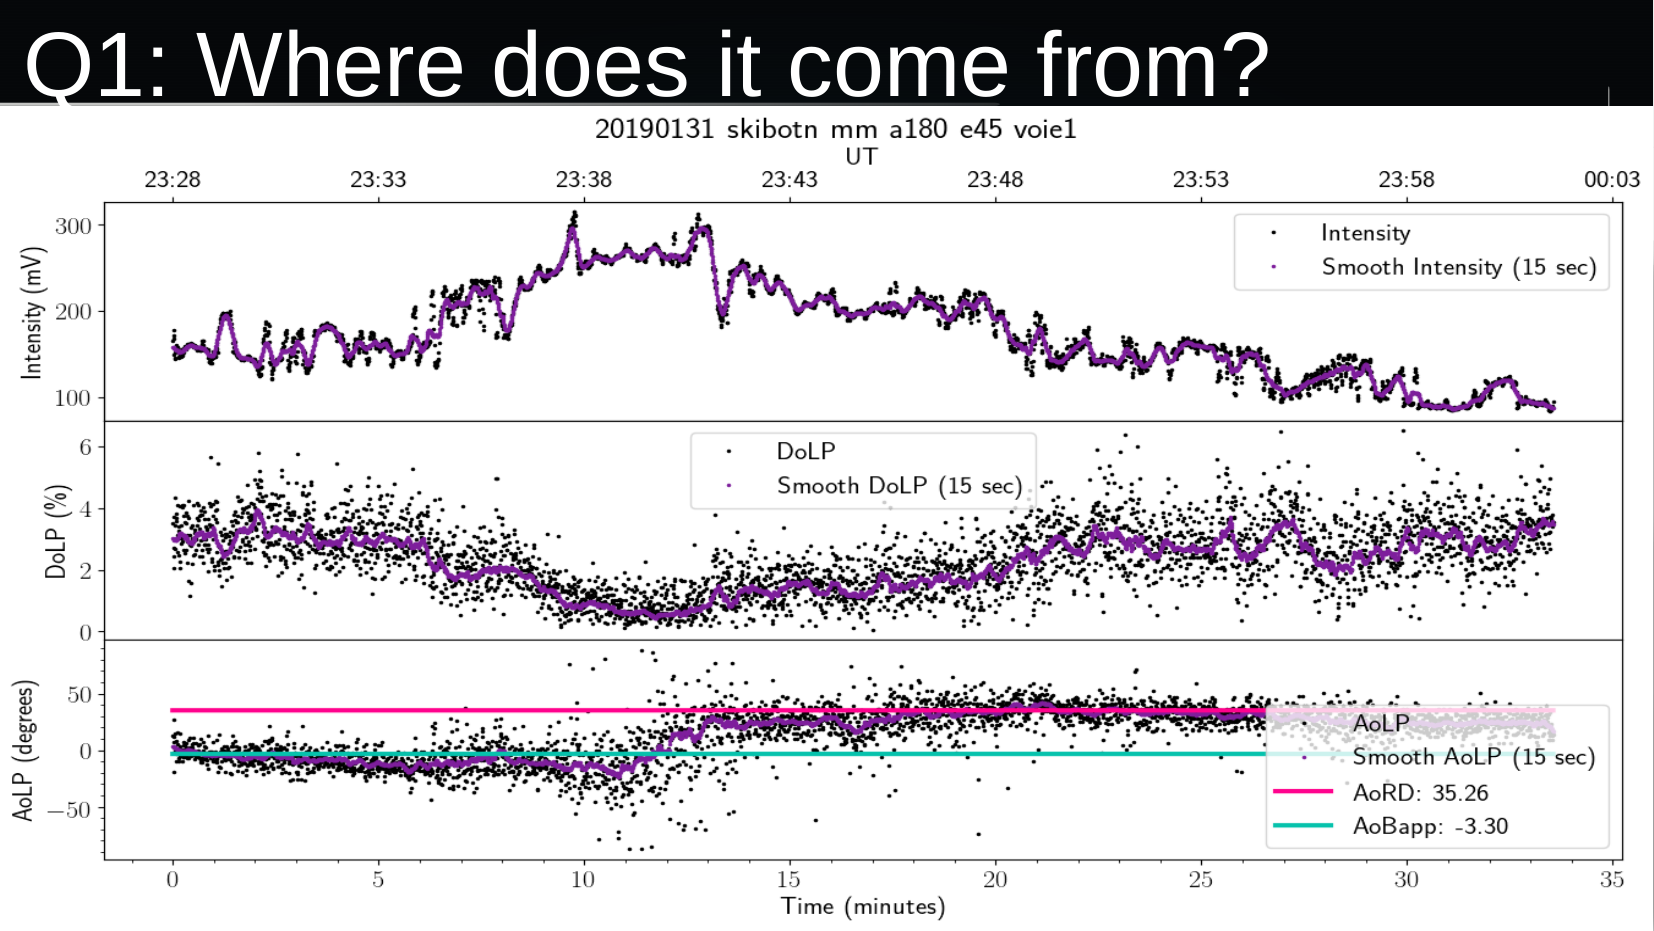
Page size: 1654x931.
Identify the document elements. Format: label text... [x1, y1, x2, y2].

title Q1: Where does it come from? [23, 11, 1589, 106]
picture [0, 0, 1654, 931]
